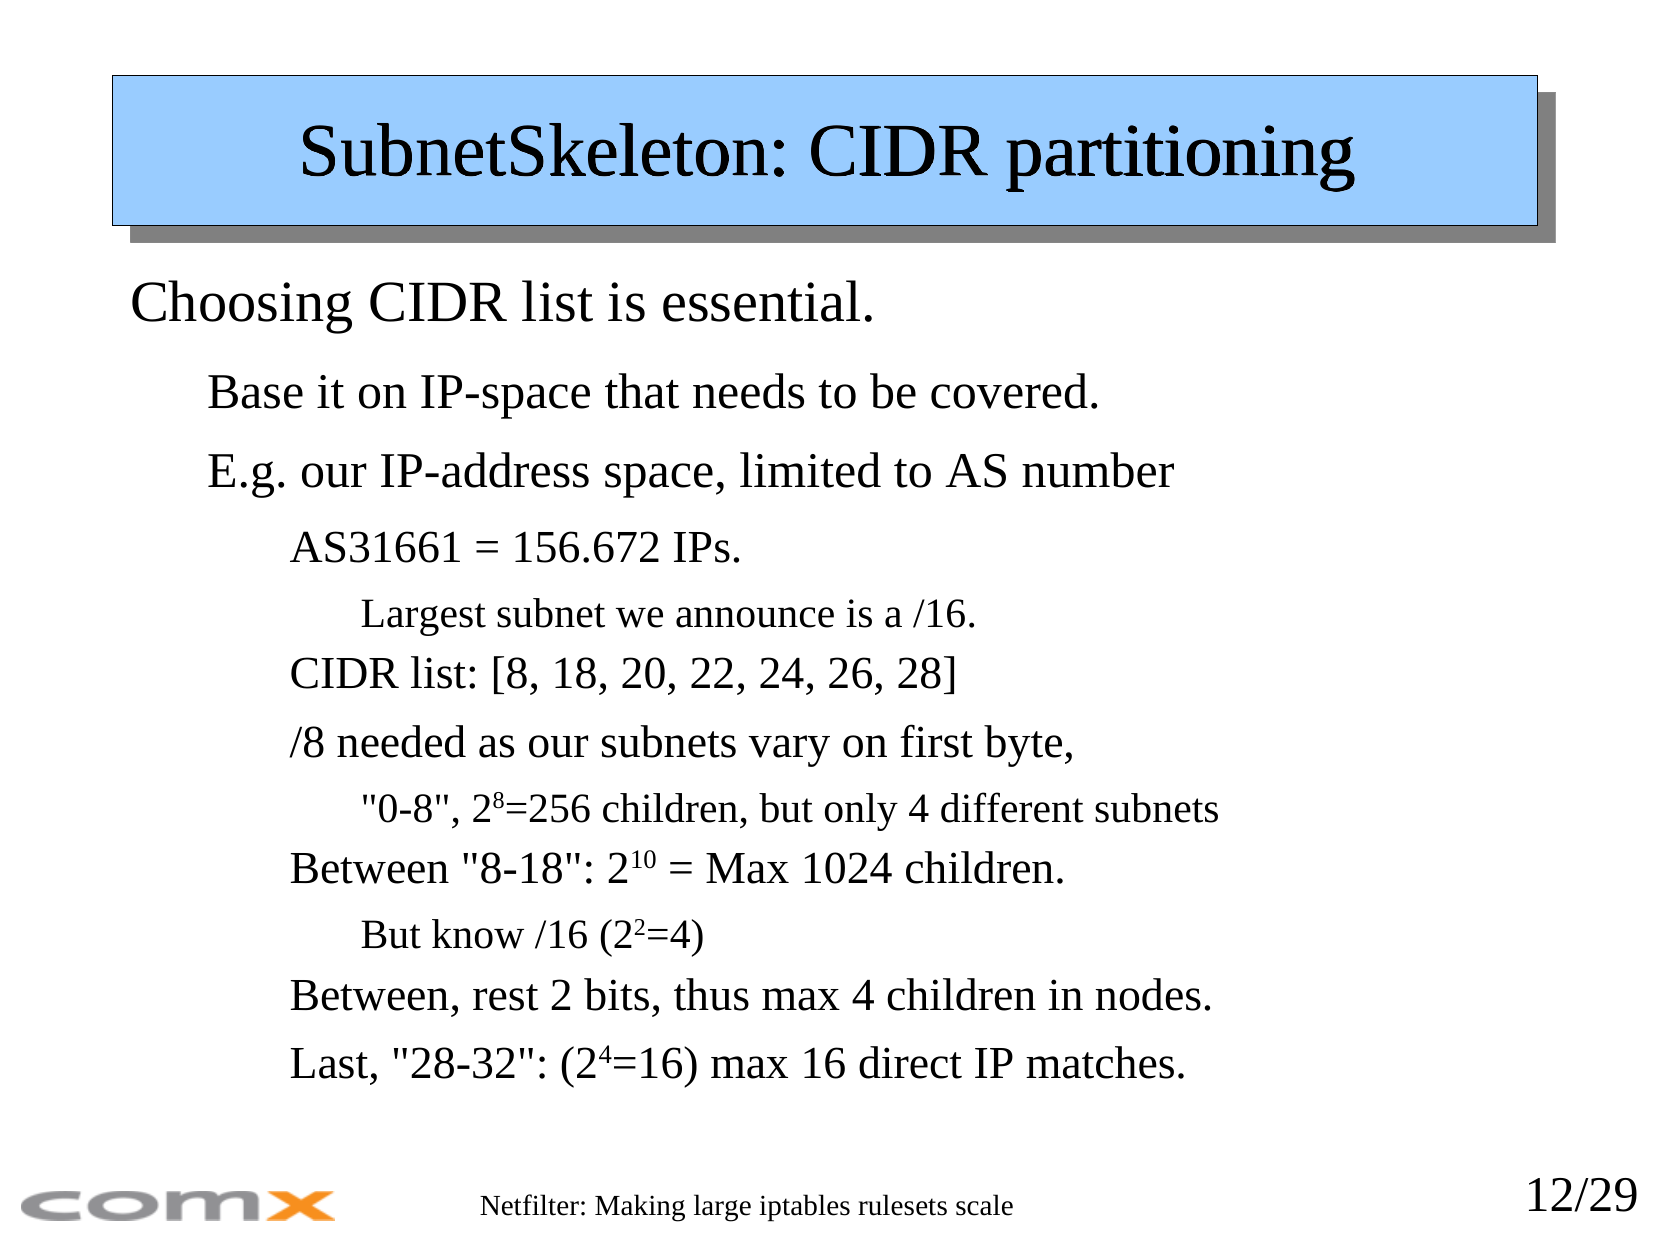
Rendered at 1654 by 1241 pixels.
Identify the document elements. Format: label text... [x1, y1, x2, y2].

picture [21, 1191, 335, 1221]
list Choosing CIDR list is essential. Base it on IP-space that needs to be covered. E.g. our IP-address space, limited to AS number AS31661 = 156.672 IPs. Largest subnet we announce is a /16. CIDR list: [8, 18, 20, 22, 24, 26, 28] /8 needed as our subnets vary on first byte, "0-8", 28=256 children, but only 4 different subnets Between "8-18": 210 = Max 1024 children. But know /16 (22=4) Between, rest 2 bits, thus max 4 children in nodes. Last, "28-32": (24=16) max 16 direct IP matches. [112, 269, 1576, 1126]
title SubnetSkeleton: CIDR partitioning [116, 90, 1538, 211]
